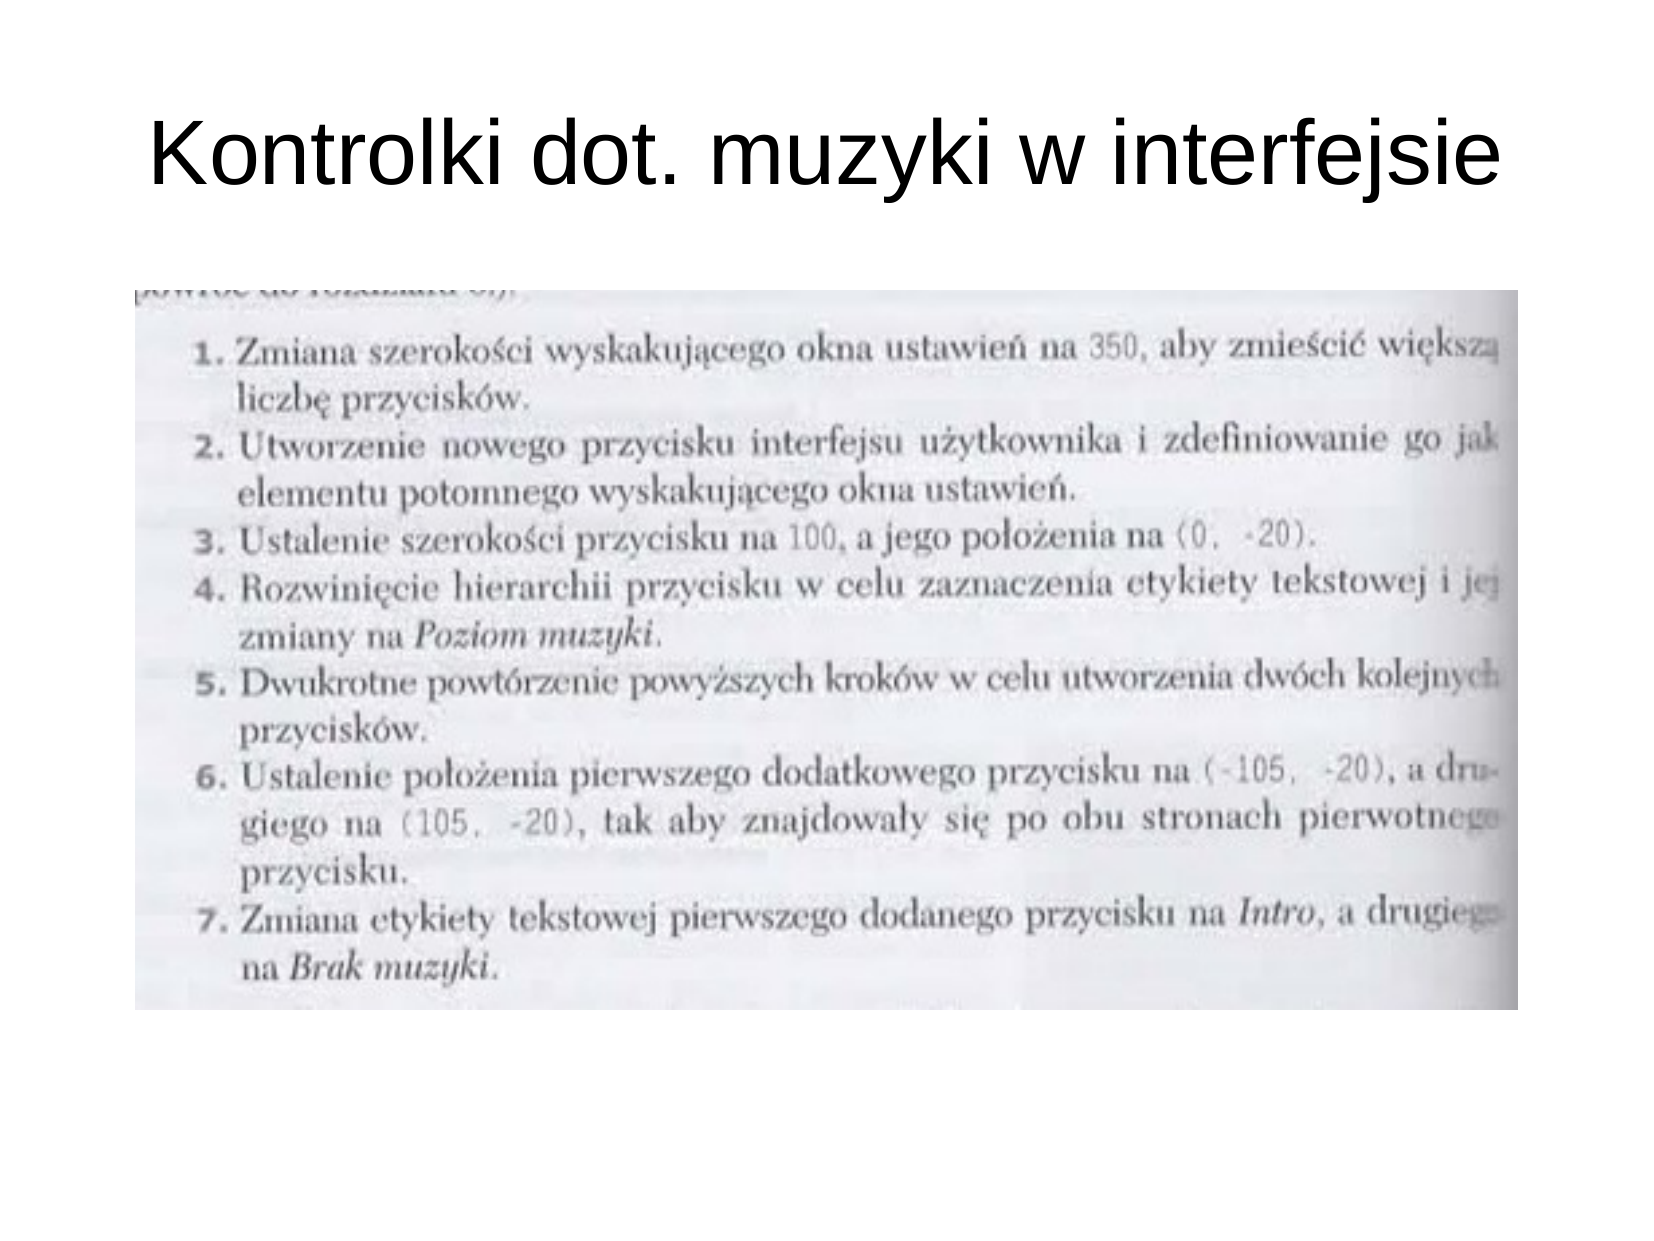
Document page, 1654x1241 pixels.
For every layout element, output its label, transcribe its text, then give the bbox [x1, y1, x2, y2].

title Kontrolki dot. muzyki w interfejsie [82, 49, 1571, 257]
picture [135, 290, 1518, 1010]
